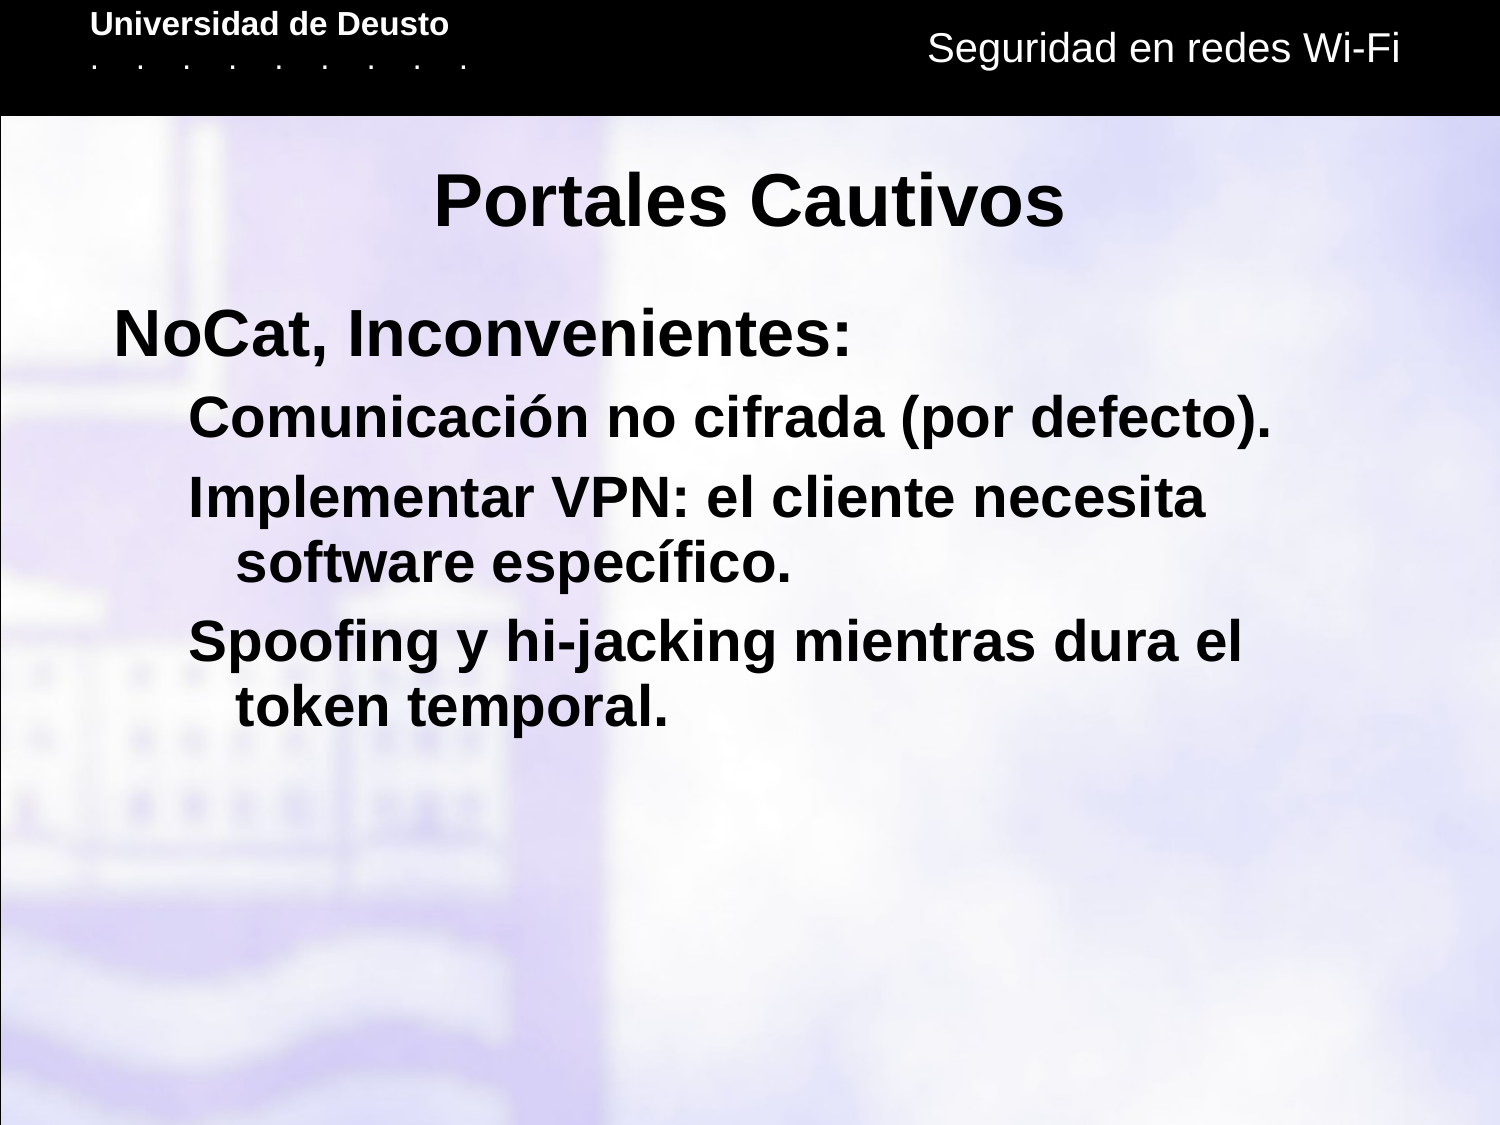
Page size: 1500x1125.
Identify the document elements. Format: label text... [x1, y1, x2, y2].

picture [1, 116, 1500, 1125]
list NoCat, Inconvenientes: Comunicación no cifrada (por defecto). Implementar VPN: el cliente necesita software específico. Spoofing y hi-jacking mientras dura el token temporal. [114, 295, 1390, 983]
title Portales Cautivos [112, 137, 1388, 263]
